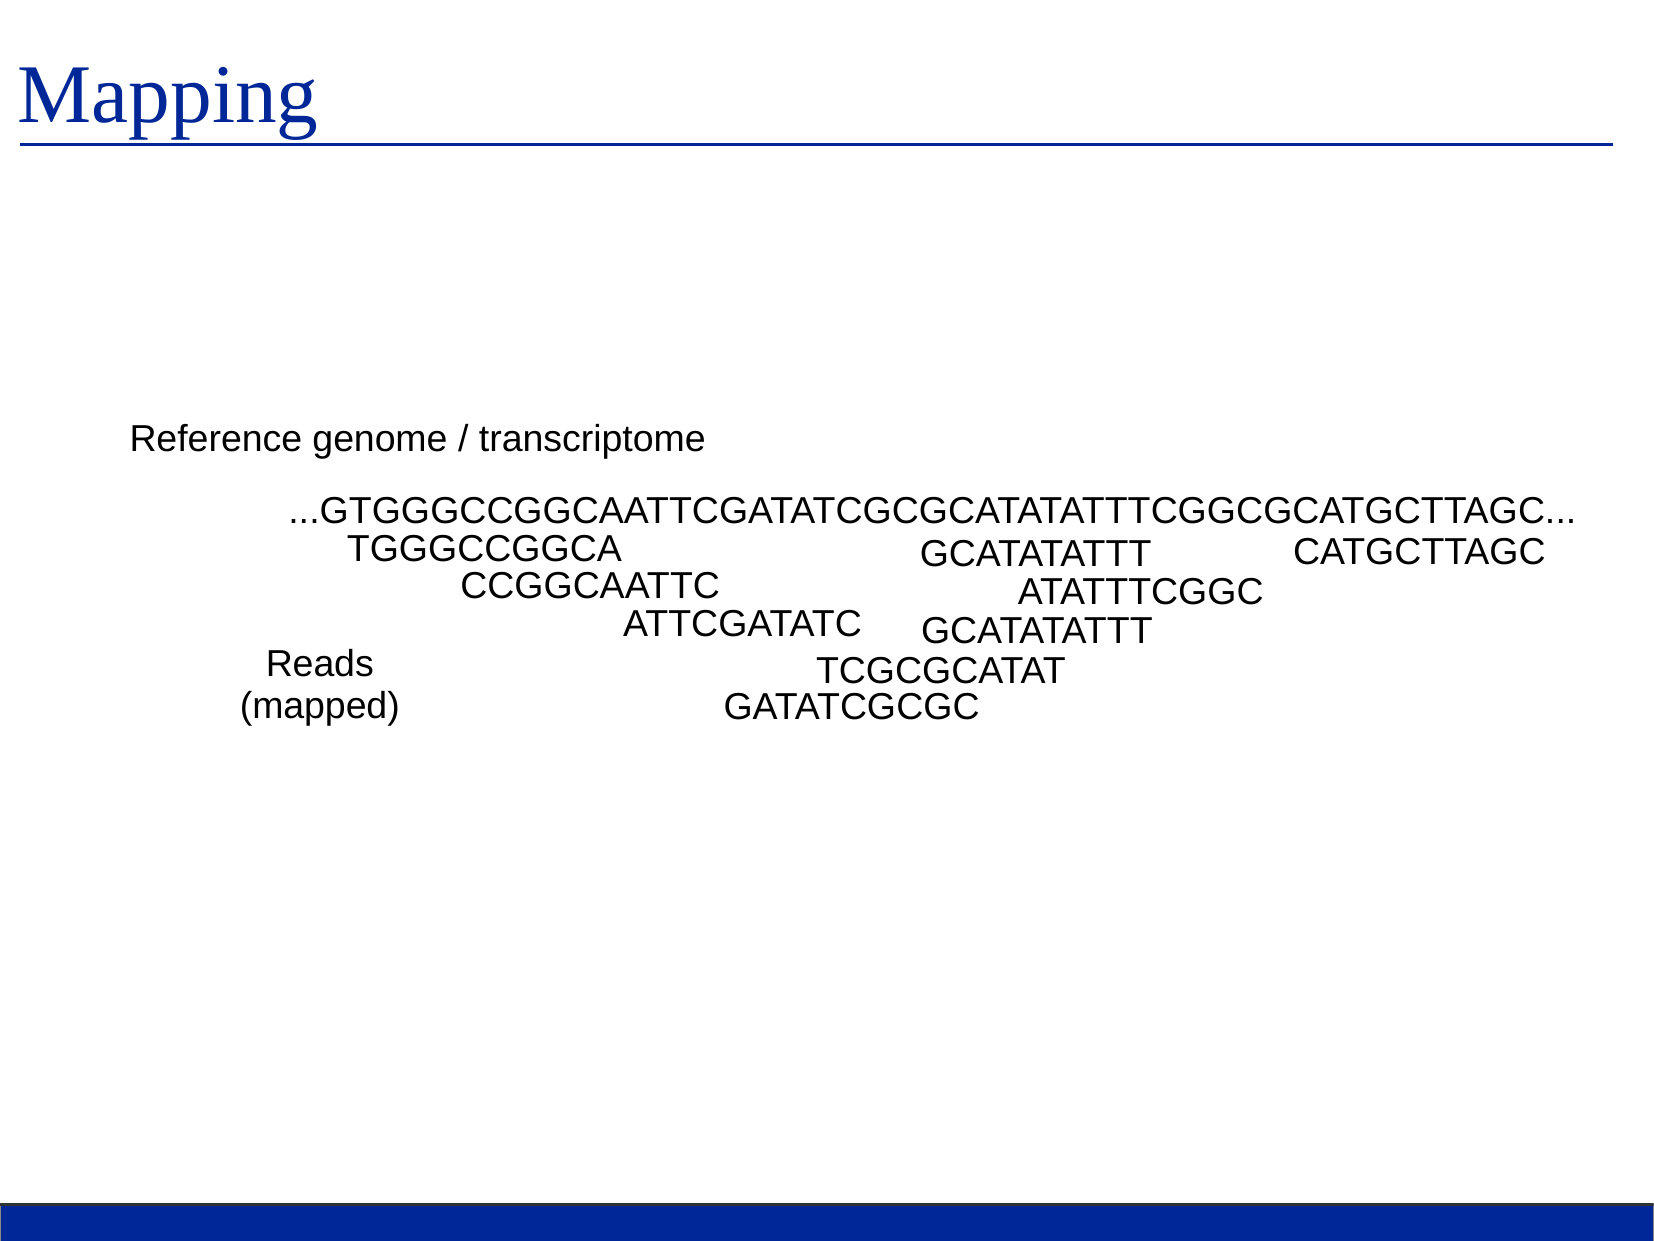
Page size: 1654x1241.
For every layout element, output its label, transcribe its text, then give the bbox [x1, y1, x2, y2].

text_box GATATCGCGC [708, 677, 995, 735]
text_box ATATTTCGGC [1003, 563, 1279, 621]
text_box TGGGCCGGCA [332, 519, 638, 577]
title Mapping [17, 0, 1589, 198]
text_box CCGGCAATTC [445, 556, 736, 614]
text_box GCATATATTT [906, 602, 1168, 660]
text_box CATGCTTAGC [1278, 522, 1561, 580]
text_box Reference genome / transcriptome [114, 410, 721, 468]
text_box GCATATATTT [905, 524, 1167, 582]
text_box ...GTGGGCCGGCAATTCGATATCGCGCATATATTTCGGCGCATGCTTAGC... [273, 482, 1593, 540]
text_box Reads (mapped) [225, 635, 415, 735]
text_box TCGCGCATAT [801, 642, 1081, 700]
text_box ATTCGATATC [608, 594, 878, 652]
